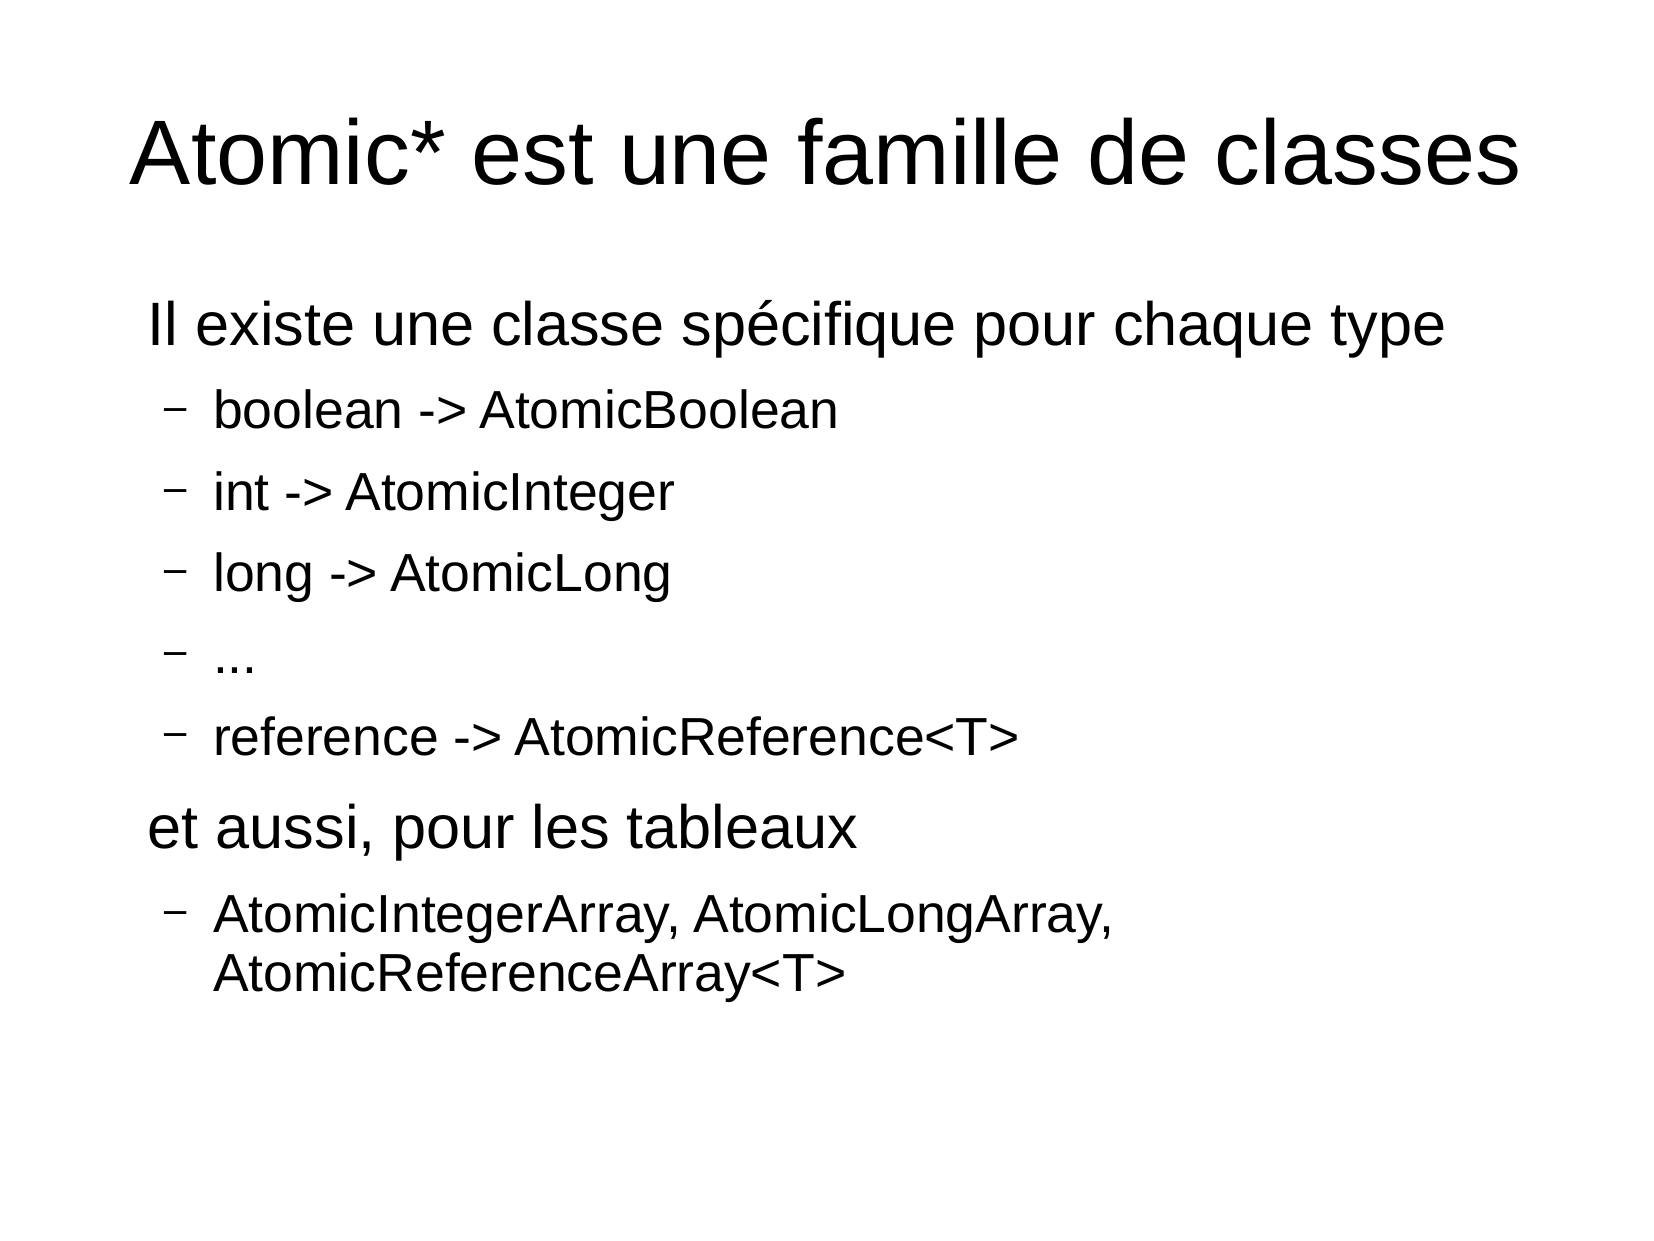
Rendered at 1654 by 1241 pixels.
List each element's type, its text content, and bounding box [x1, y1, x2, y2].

list Il existe une classe spécifique pour chaque type boolean -> AtomicBoolean int -> AtomicInteger long -> AtomicLong ... reference -> AtomicReference<T> et aussi, pour les tableaux AtomicIntegerArray, AtomicLongArray, AtomicReferenceArray<T> [82, 290, 1571, 1010]
title Atomic* est une famille de classes [82, 49, 1571, 257]
